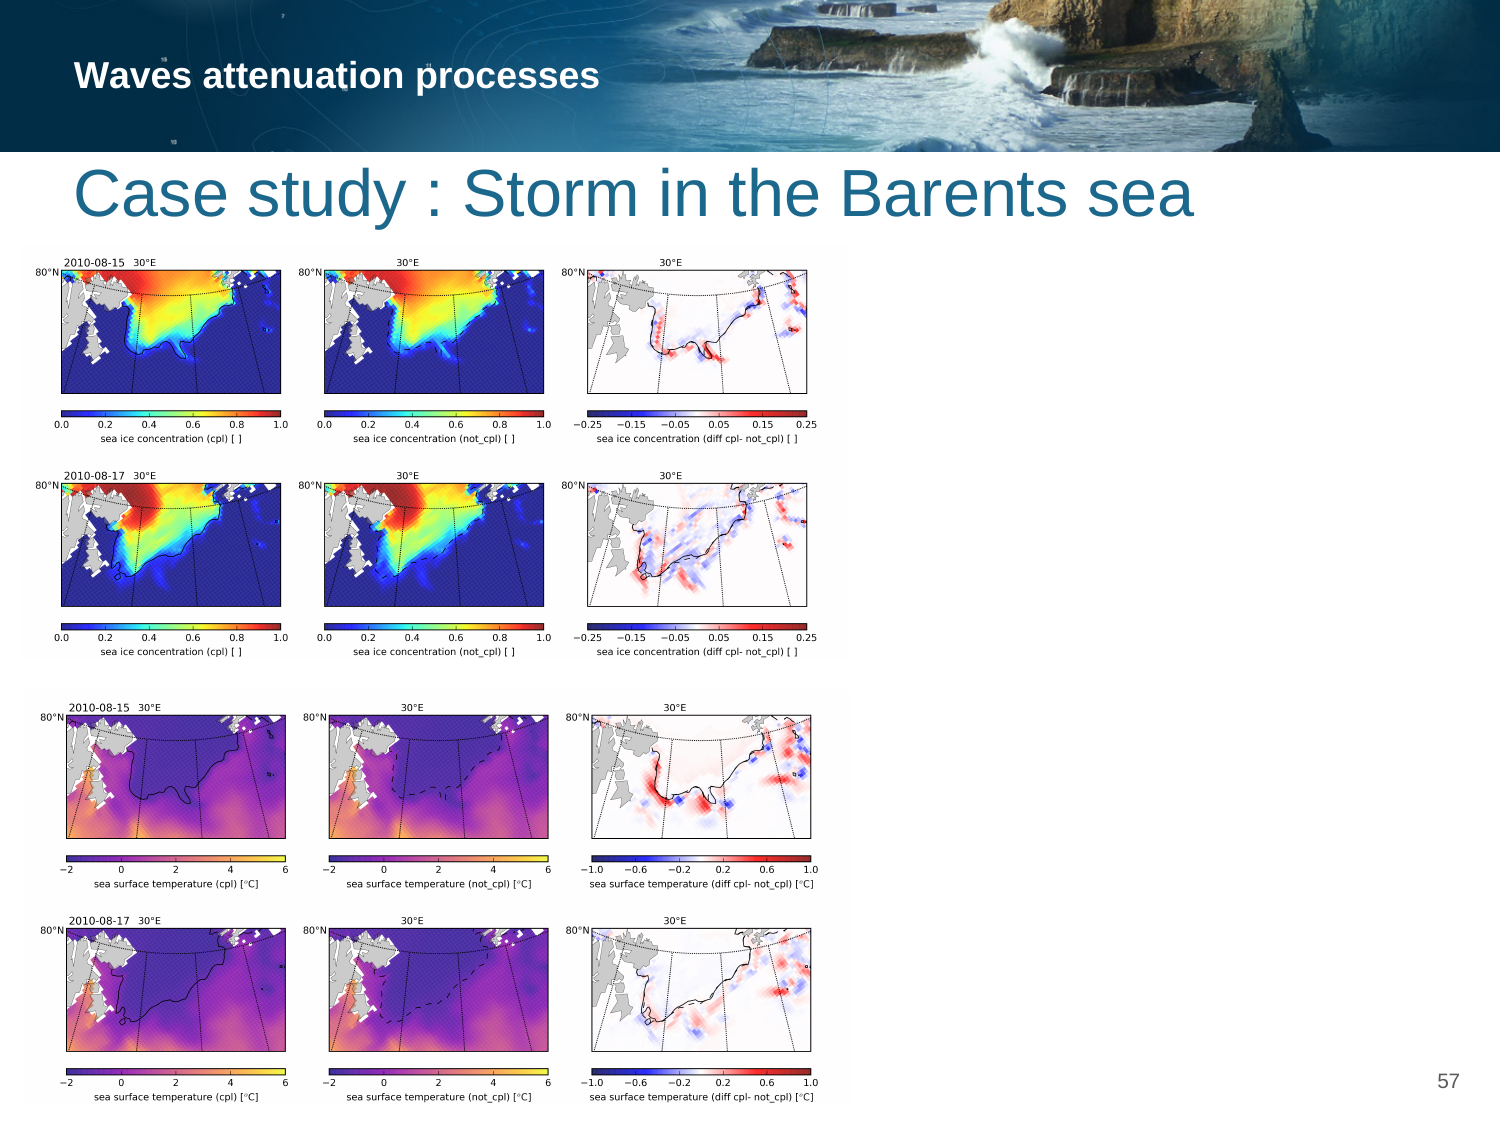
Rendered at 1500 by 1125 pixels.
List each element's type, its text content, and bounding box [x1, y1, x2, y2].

picture [25, 690, 852, 1105]
picture [0, 0, 1500, 152]
picture [20, 245, 848, 659]
title Case study : Storm in the Barents sea [59, 102, 1244, 278]
title Waves attenuation processes [59, 29, 1093, 119]
